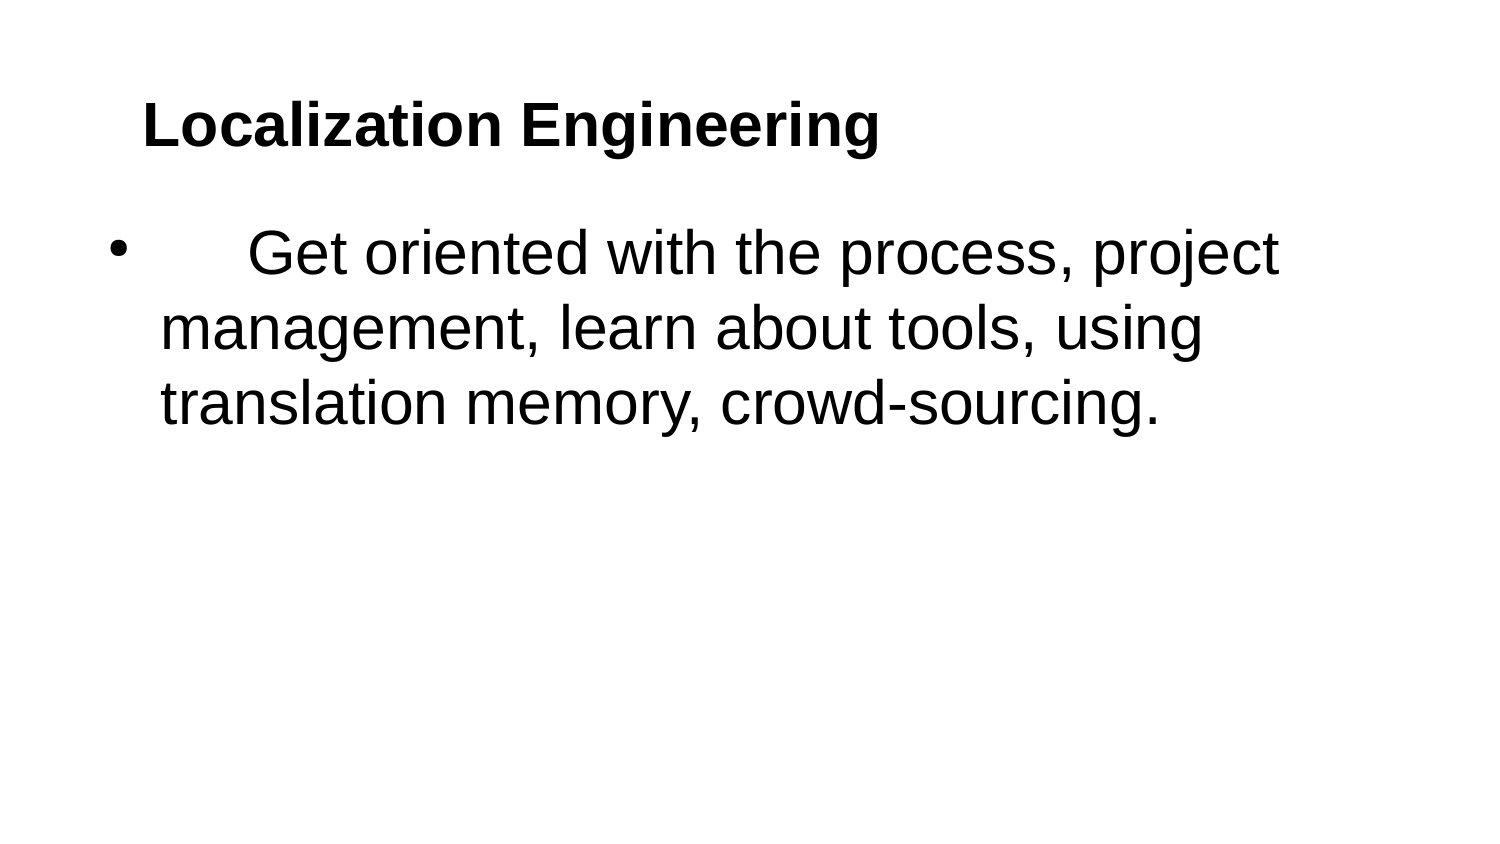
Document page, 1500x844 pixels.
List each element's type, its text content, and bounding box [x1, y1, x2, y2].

title Localization Engineering [75, 33, 1425, 175]
list Get oriented with the process, project management, learn about tools, using translation memory, crowd-sourcing. [75, 196, 1425, 808]
